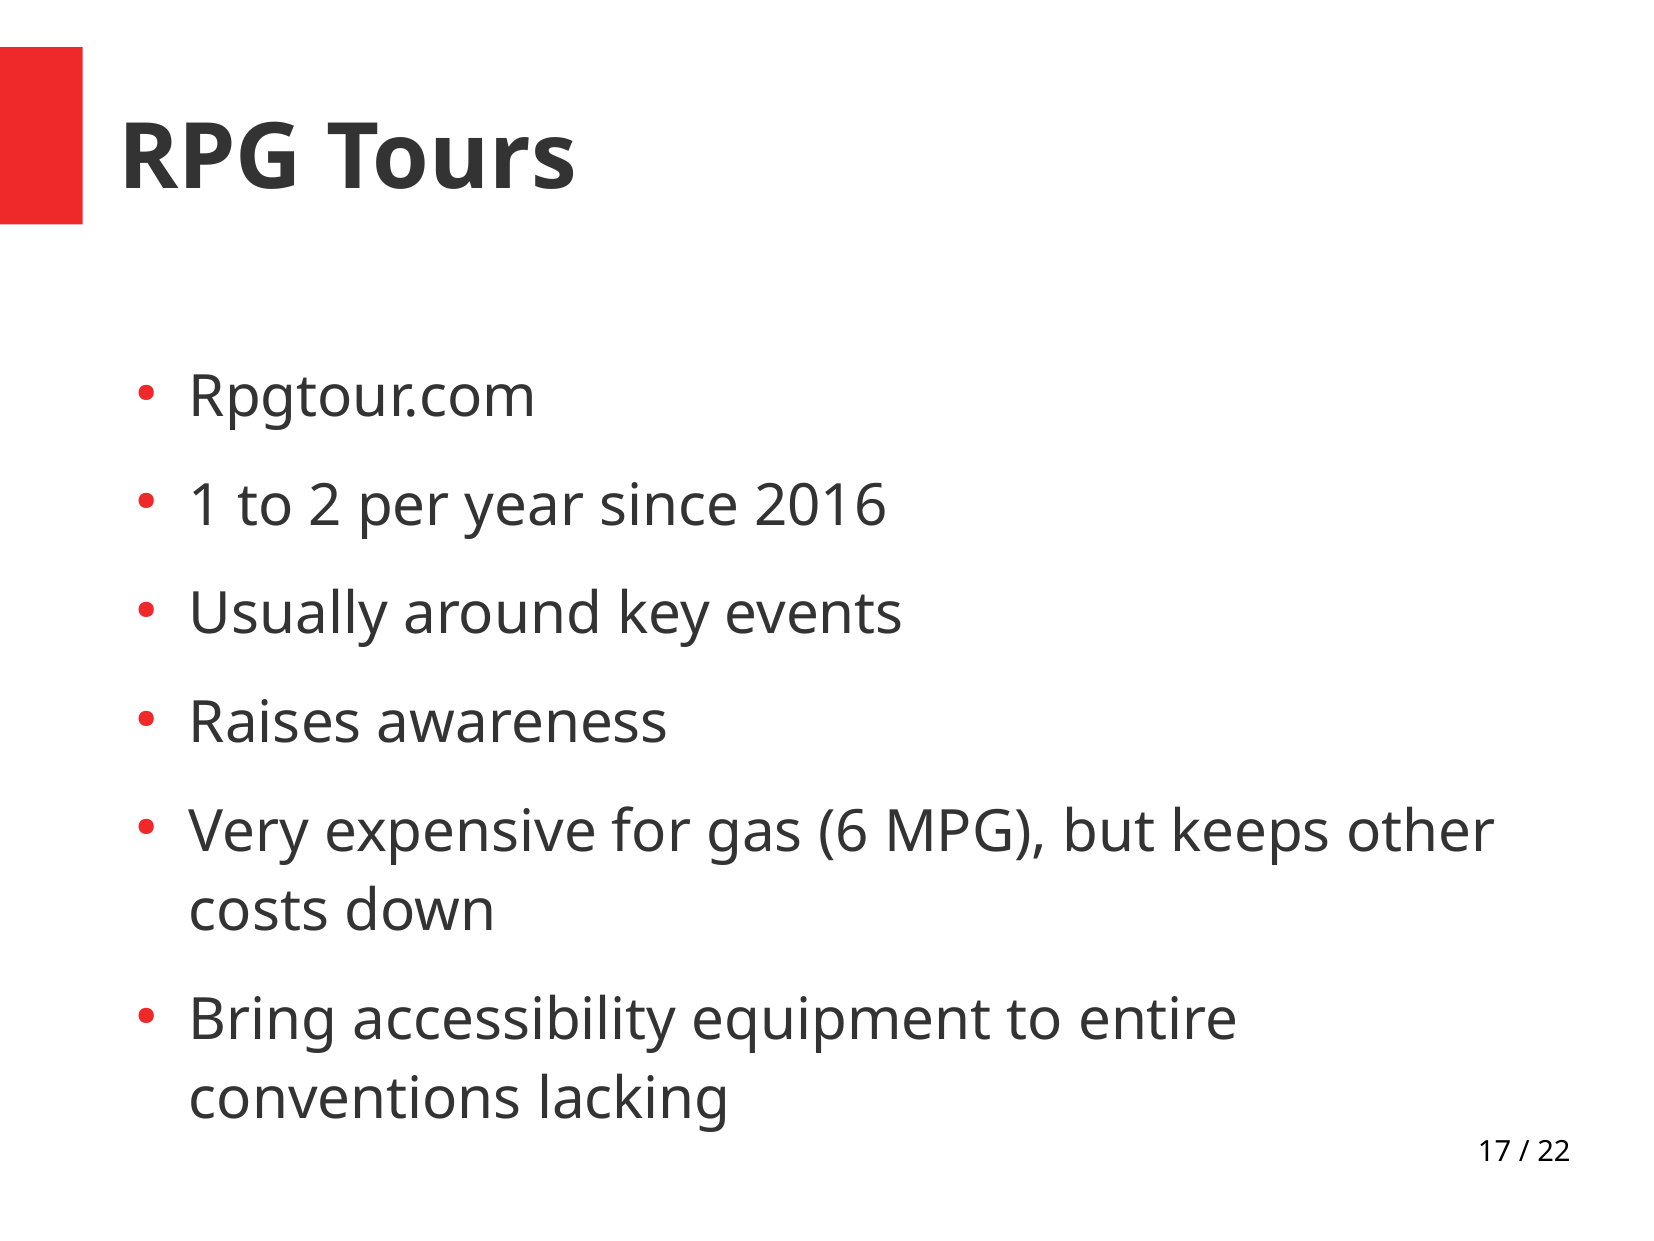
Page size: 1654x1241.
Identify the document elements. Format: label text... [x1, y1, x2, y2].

list Rpgtour.com 1 to 2 per year since 2016 Usually around key events Raises awareness Very expensive for gas (6 MPG), but keeps other costs down Bring accessibility equipment to entire conventions lacking [118, 354, 1536, 1074]
title RPG Tours [118, 49, 1571, 257]
